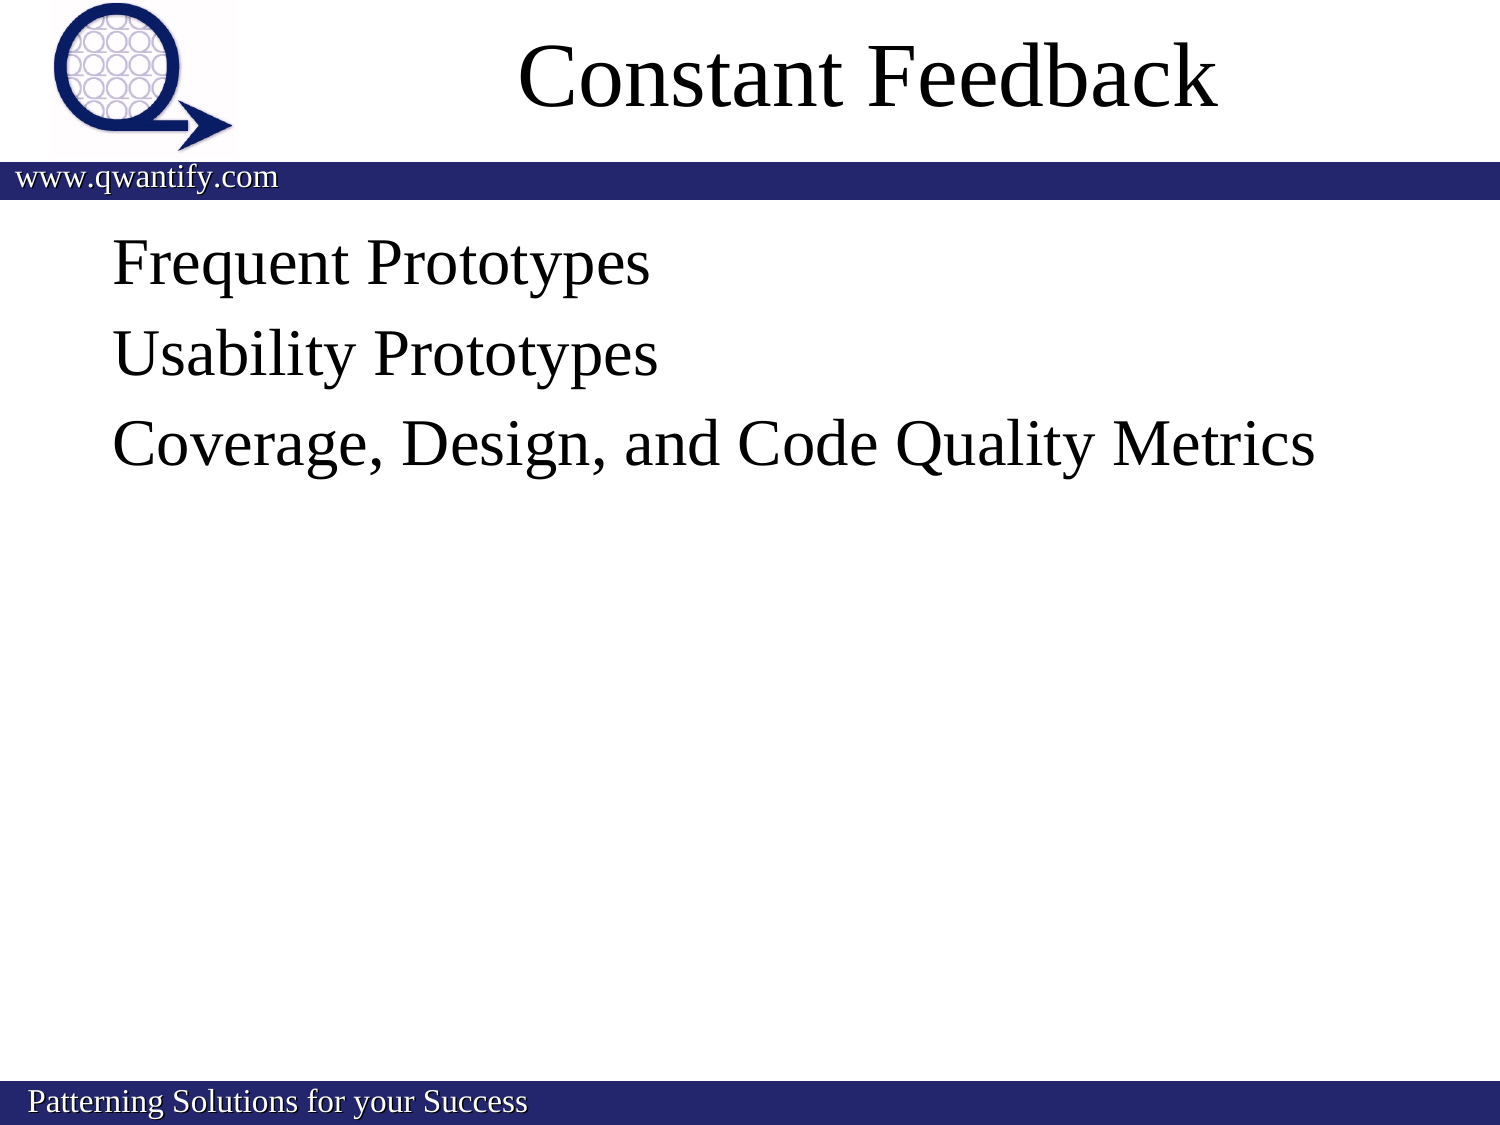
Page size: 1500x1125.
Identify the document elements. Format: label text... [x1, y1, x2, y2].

title Constant Feedback [287, 0, 1450, 193]
list Frequent Prototypes Usability Prototypes Coverage, Design, and Code Quality Metrics [112, 224, 1388, 1076]
picture [50, 0, 238, 157]
picture [0, 162, 1500, 200]
picture [0, 1081, 1500, 1125]
